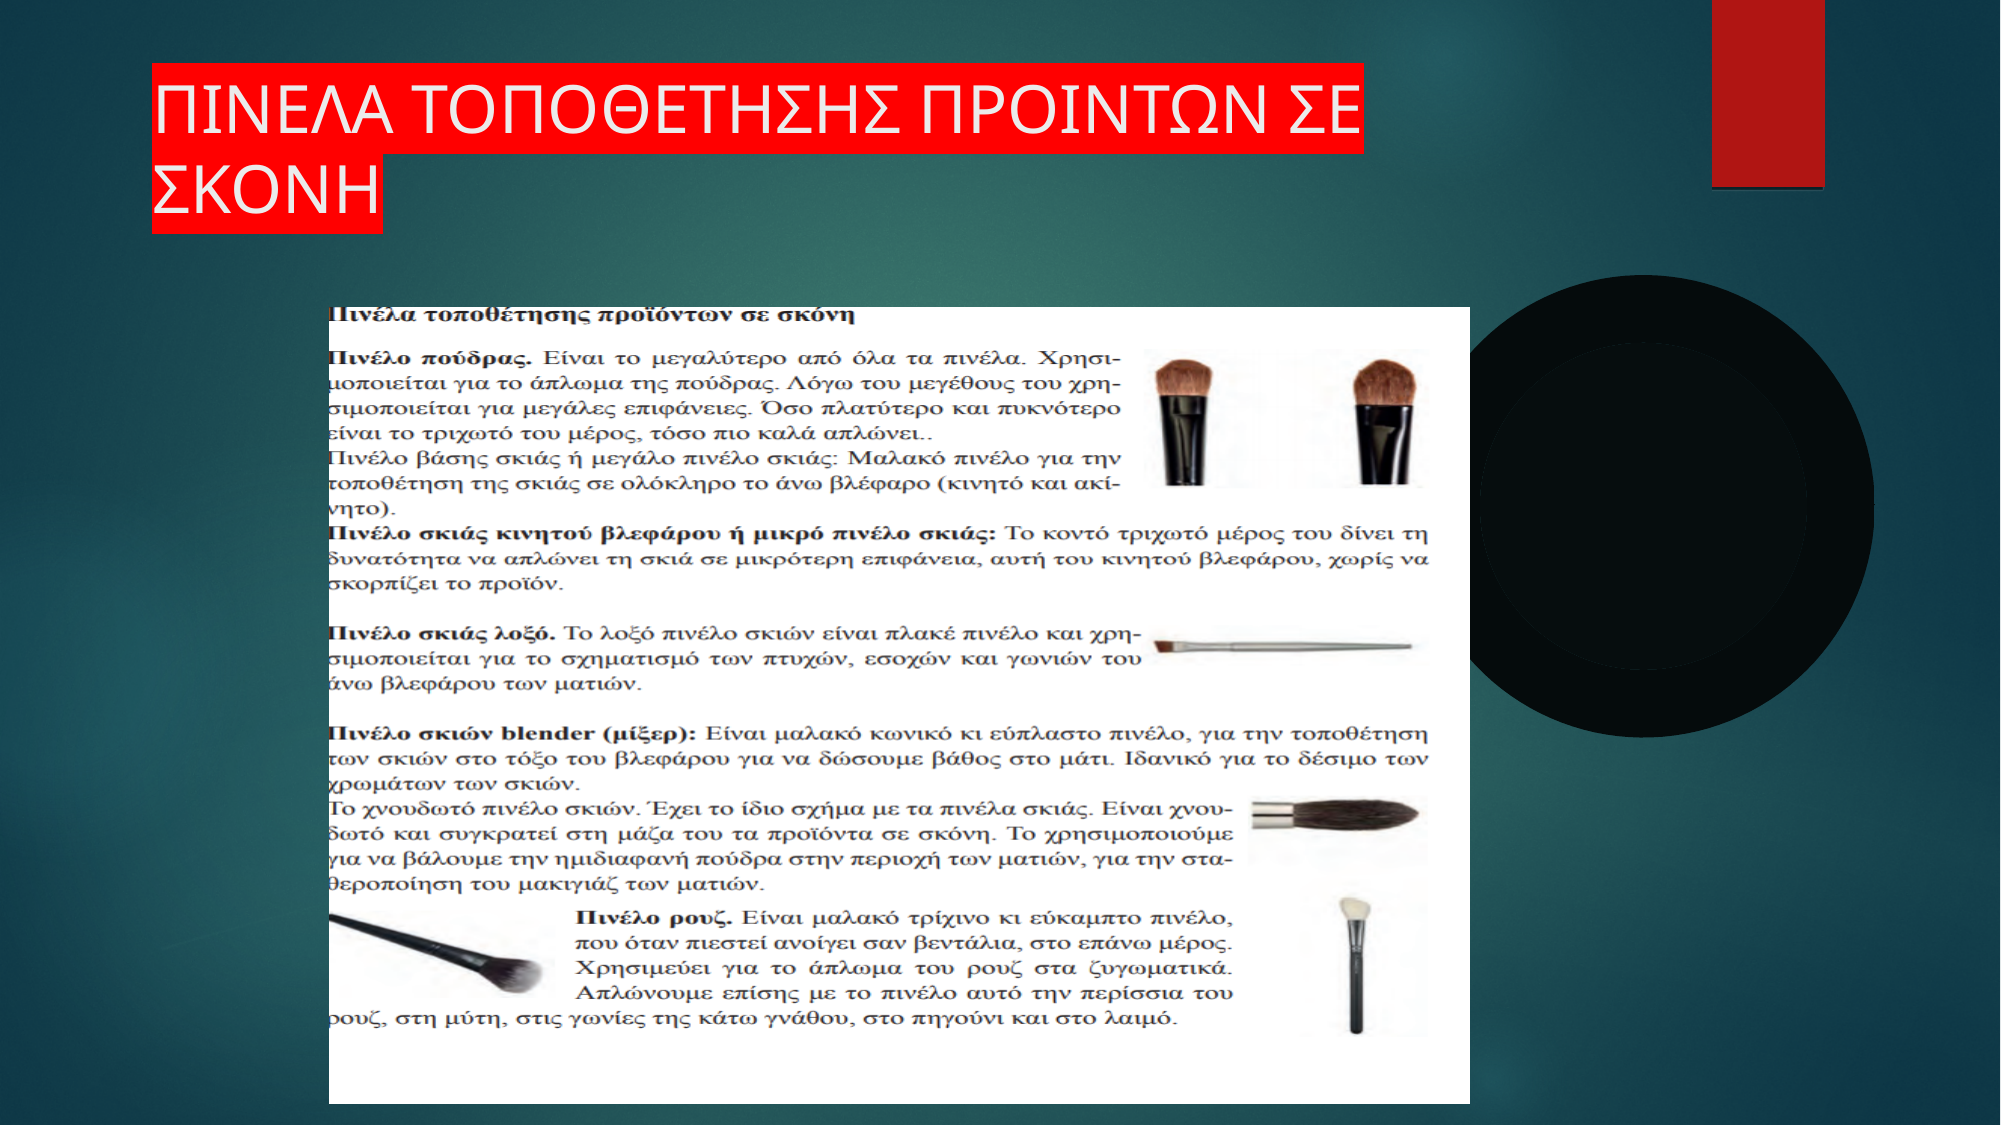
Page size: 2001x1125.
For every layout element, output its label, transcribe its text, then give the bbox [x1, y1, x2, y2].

picture [329, 307, 1470, 1104]
title ΠΙΝΕΛΑ ΤΟΠΟΘΕΤΗΣΗΣ ΠΡΟΙΝΤΩΝ ΣΕ ΣΚΟΝΗ [137, 59, 1546, 278]
